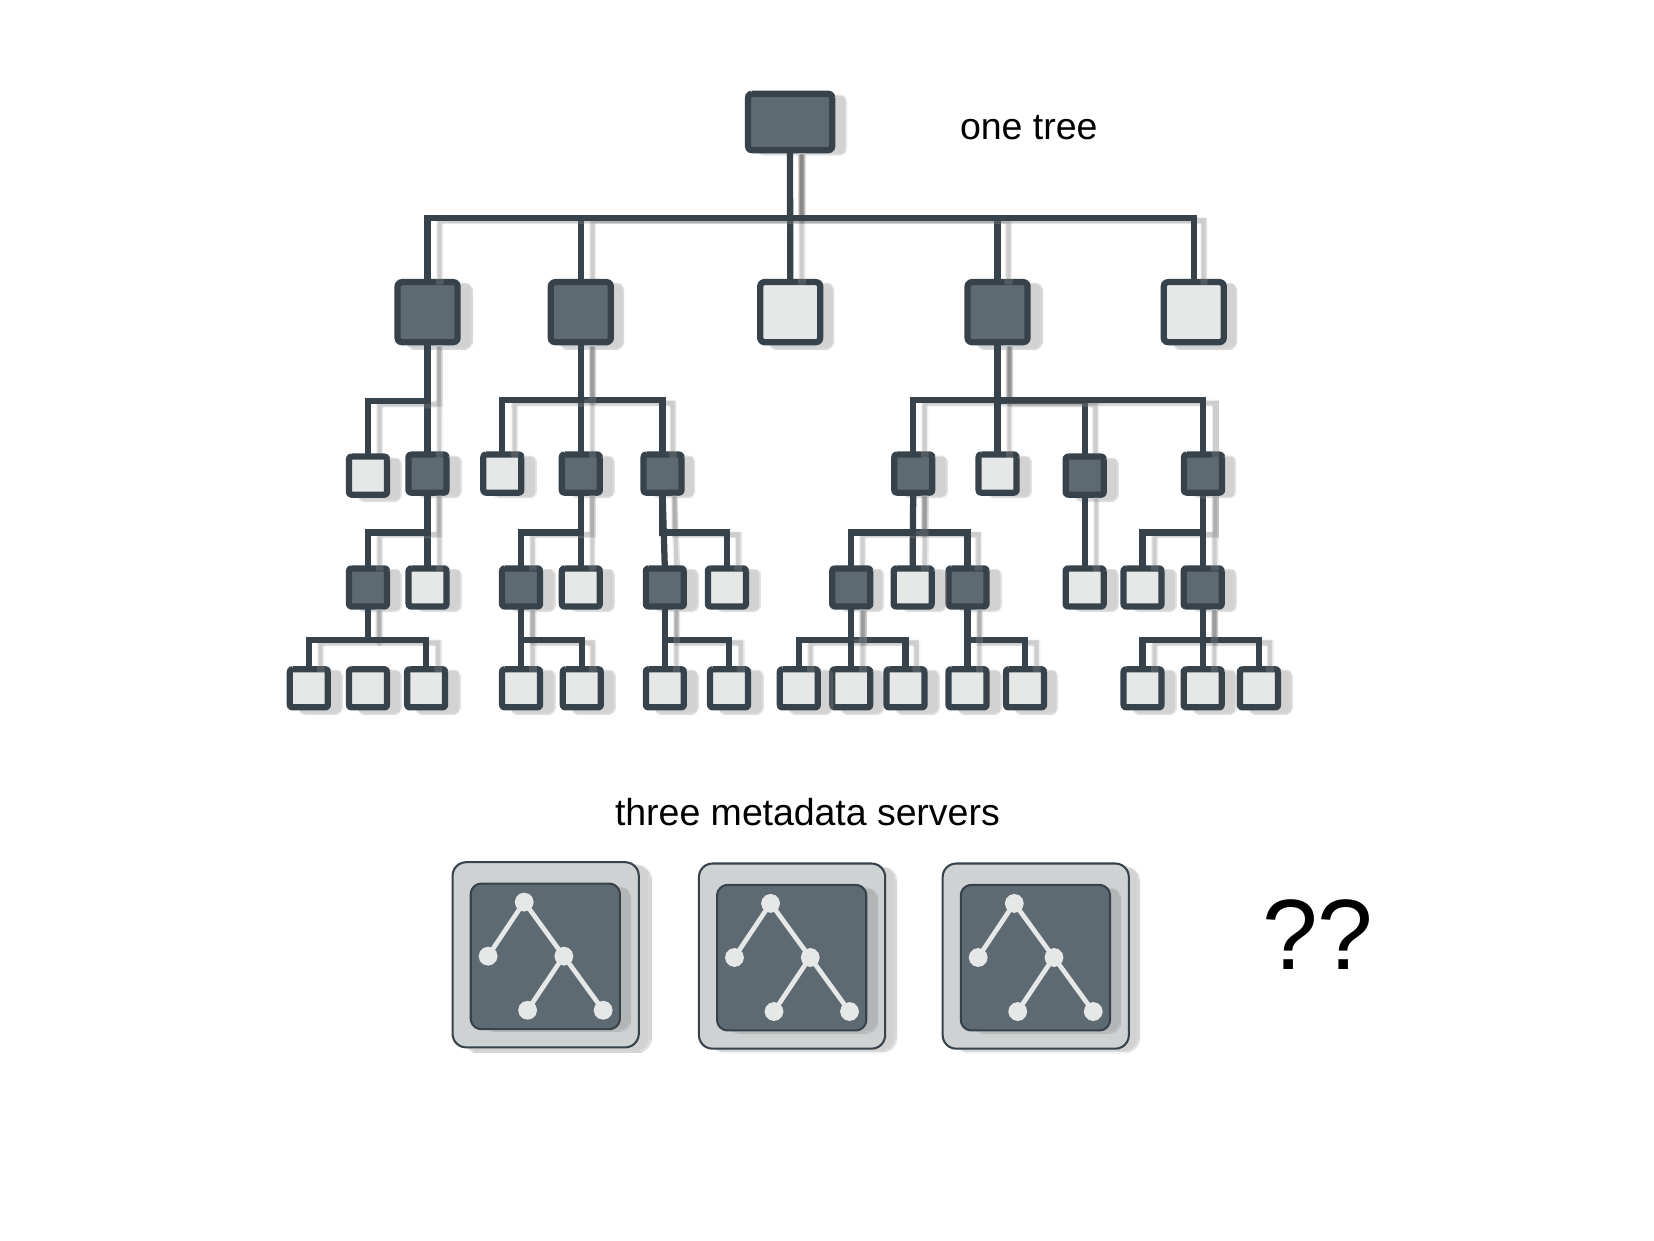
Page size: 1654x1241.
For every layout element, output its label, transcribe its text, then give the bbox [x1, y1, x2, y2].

text_box [971, 669, 976, 708]
text_box ?? [1211, 862, 1389, 998]
text_box [561, 568, 579, 607]
text_box [1239, 669, 1278, 708]
text_box one tree [910, 93, 1113, 155]
text_box [893, 568, 932, 607]
text_box [747, 93, 833, 151]
text_box [349, 456, 387, 495]
text_box [1123, 669, 1162, 708]
text_box [561, 454, 600, 493]
text_box [760, 282, 821, 343]
text_box [408, 454, 447, 493]
text_box [967, 282, 1028, 343]
text_box [948, 568, 987, 607]
text_box [732, 568, 737, 607]
text_box three metadata servers [564, 780, 1015, 842]
text_box [710, 669, 749, 708]
text_box [948, 669, 964, 708]
text_box [707, 568, 726, 607]
text_box [645, 669, 684, 708]
text_box [502, 669, 541, 708]
text_box [349, 568, 387, 607]
text_box [645, 568, 684, 607]
text_box [483, 454, 522, 493]
text_box [585, 568, 589, 607]
text_box [1183, 568, 1222, 607]
text_box [1163, 282, 1224, 343]
text_box [1183, 669, 1200, 708]
text_box [1206, 669, 1211, 708]
text_box [397, 282, 458, 343]
text_box [832, 568, 871, 607]
text_box [832, 669, 871, 708]
text_box [550, 282, 611, 343]
text_box [452, 862, 639, 1048]
text_box [894, 454, 933, 493]
text_box [407, 669, 446, 708]
text_box [942, 863, 1129, 1049]
text_box [289, 669, 328, 708]
text_box [1123, 568, 1162, 607]
text_box [886, 669, 925, 708]
text_box [371, 669, 376, 708]
text_box [779, 669, 818, 708]
text_box [502, 568, 541, 607]
text_box [698, 863, 886, 1049]
text_box [427, 568, 432, 607]
text_box [978, 454, 1017, 493]
text_box [440, 568, 447, 607]
text_box [1184, 454, 1223, 493]
text_box [408, 568, 421, 607]
text_box [1065, 568, 1104, 607]
text_box [983, 669, 987, 708]
text_box [643, 454, 682, 493]
text_box [349, 669, 365, 708]
text_box [1065, 456, 1104, 495]
text_box [1006, 669, 1045, 708]
text_box [562, 669, 601, 708]
